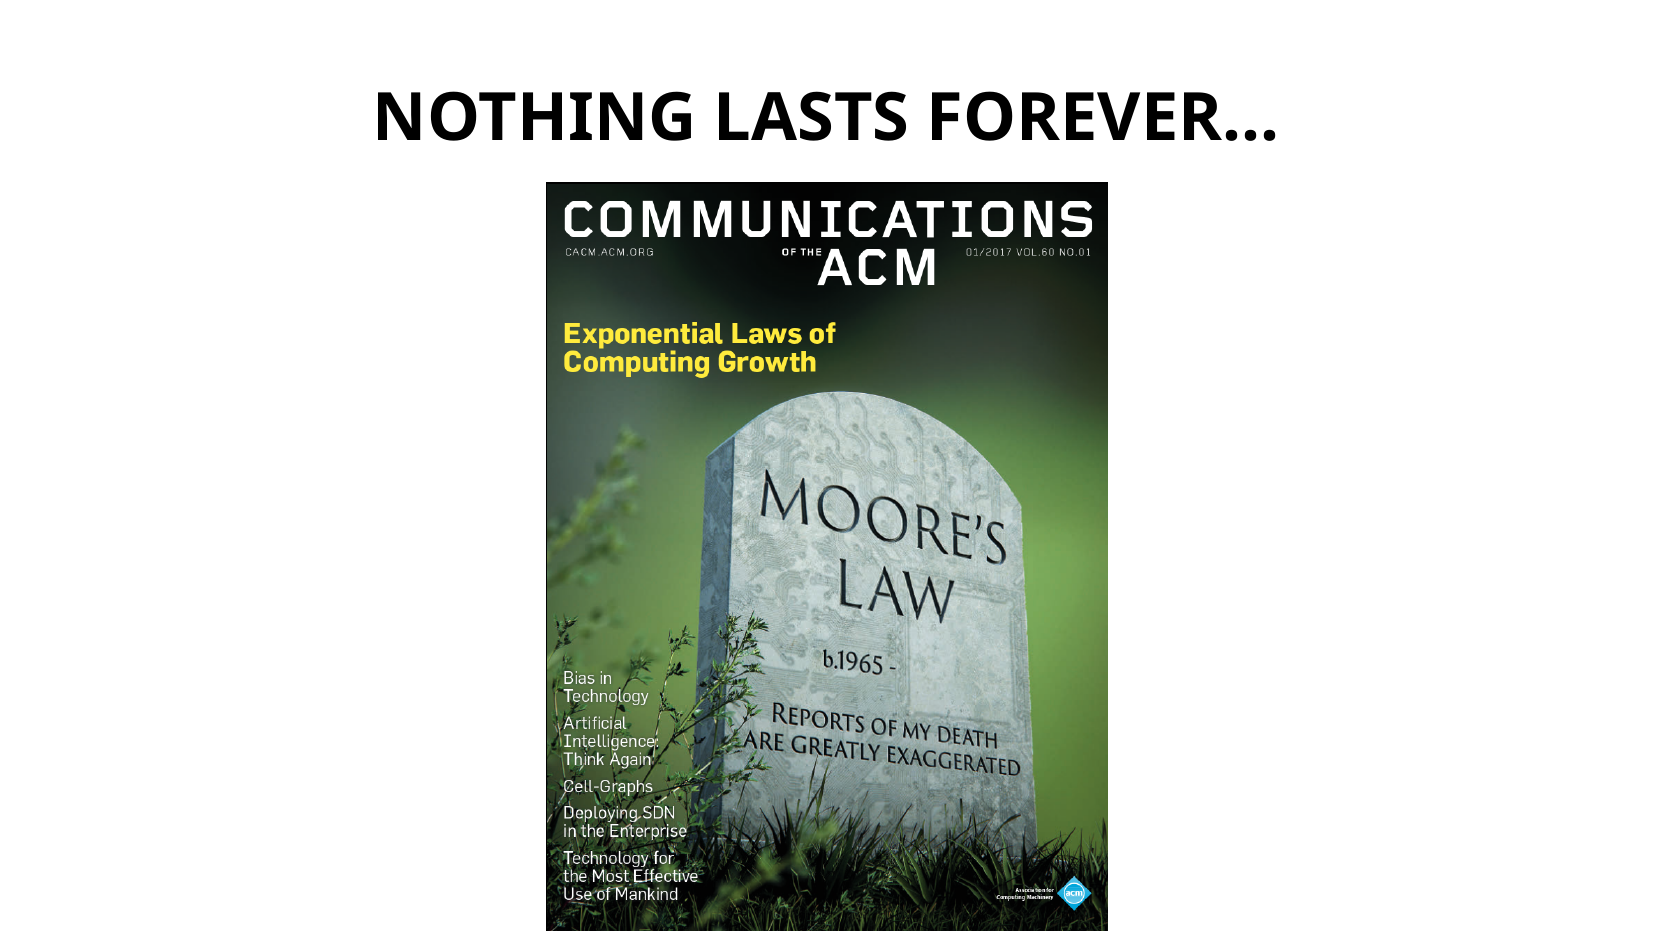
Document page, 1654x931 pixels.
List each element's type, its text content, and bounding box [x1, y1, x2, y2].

title NOTHING LASTS FOREVER... [82, 36, 1571, 193]
picture [546, 182, 1108, 931]
